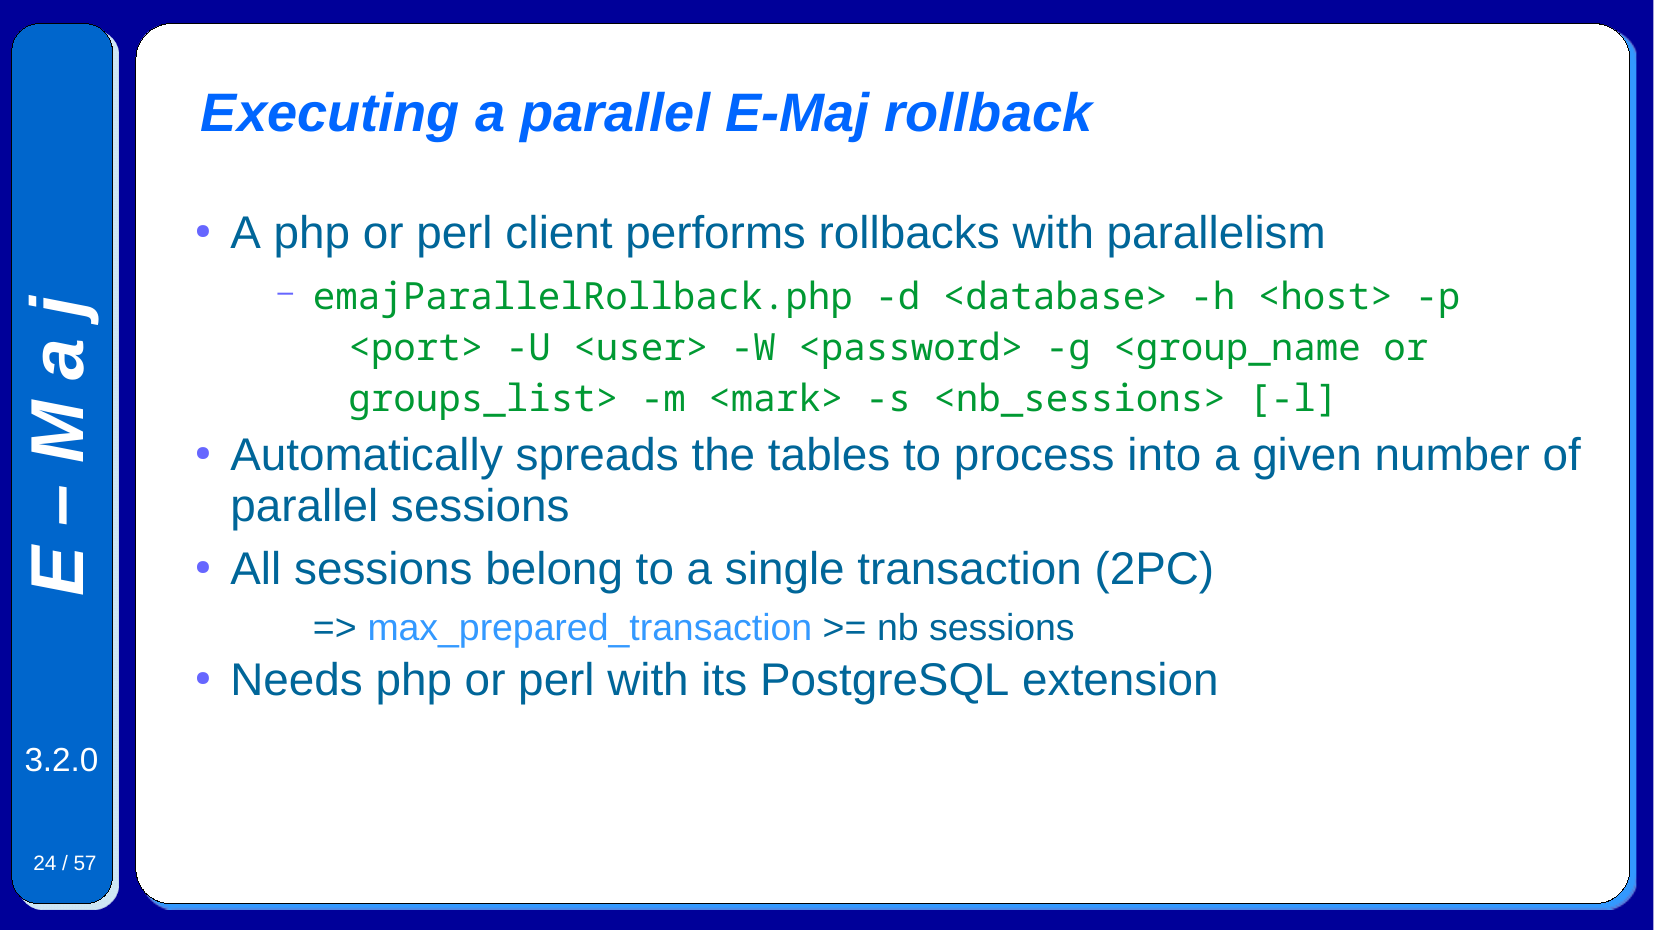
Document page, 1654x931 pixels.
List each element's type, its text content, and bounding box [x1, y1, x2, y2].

title Executing a parallel E-Maj rollback [200, 34, 1575, 191]
list A php or perl client performs rollbacks with parallelism emajParallelRollback.php -d <database> -h <host> -p <port> -U <user> -W <password> -g <group_name or groups_list> -m <mark> -s <nb_sessions> [-l] Automatically spreads the tables to process into a given number of parallel sessions All sessions belong to a single transaction (2PC) => max_prepared_transaction >= nb sessions Needs php or perl with its PostgreSQL extension [177, 206, 1587, 827]
